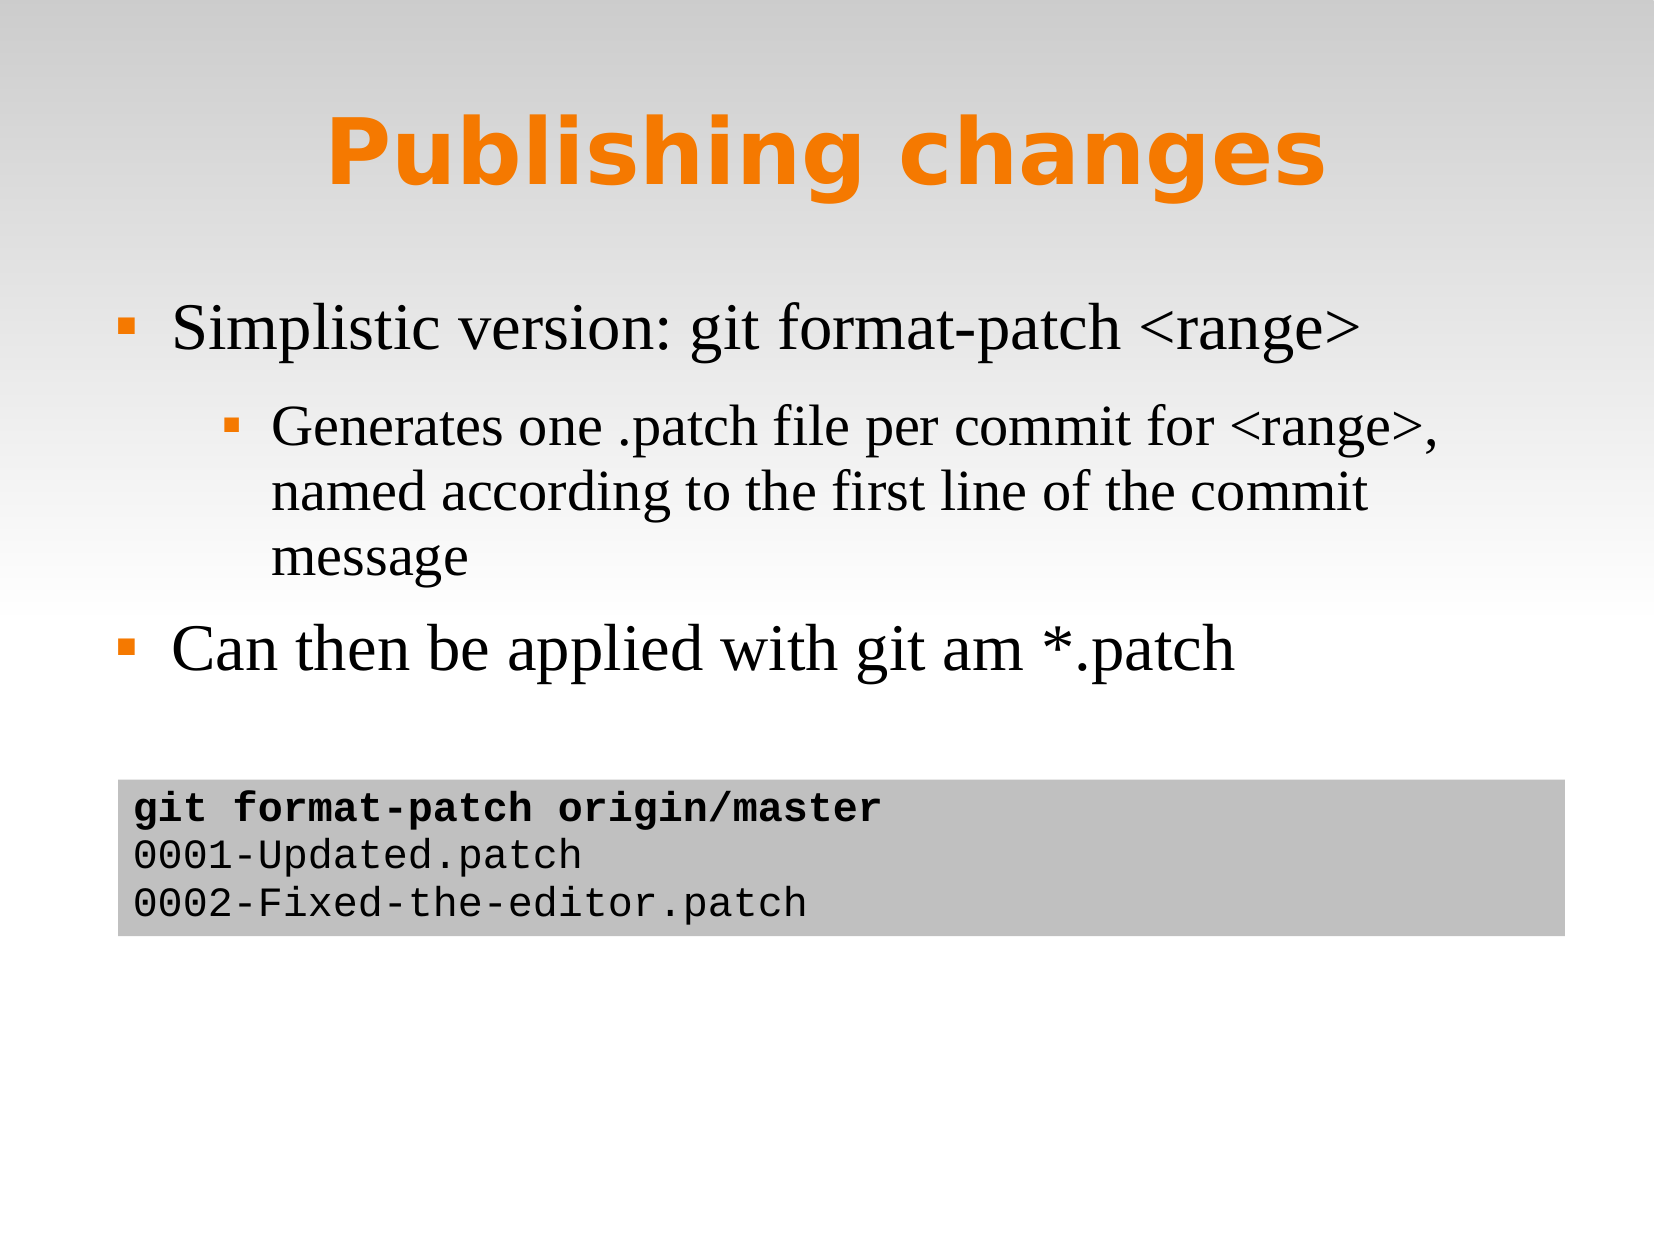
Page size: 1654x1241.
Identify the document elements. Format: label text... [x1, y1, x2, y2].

text_box git format-patch origin/master 0001-Updated.patch 0002-Fixed-the-editor.patch [118, 779, 1565, 937]
list Simplistic version: git format-patch <range> Generates one .patch file per commit for <range>, named according to the first line of the commit message Can then be applied with git am *.patch [82, 290, 1571, 717]
title Publishing changes [82, 56, 1571, 250]
